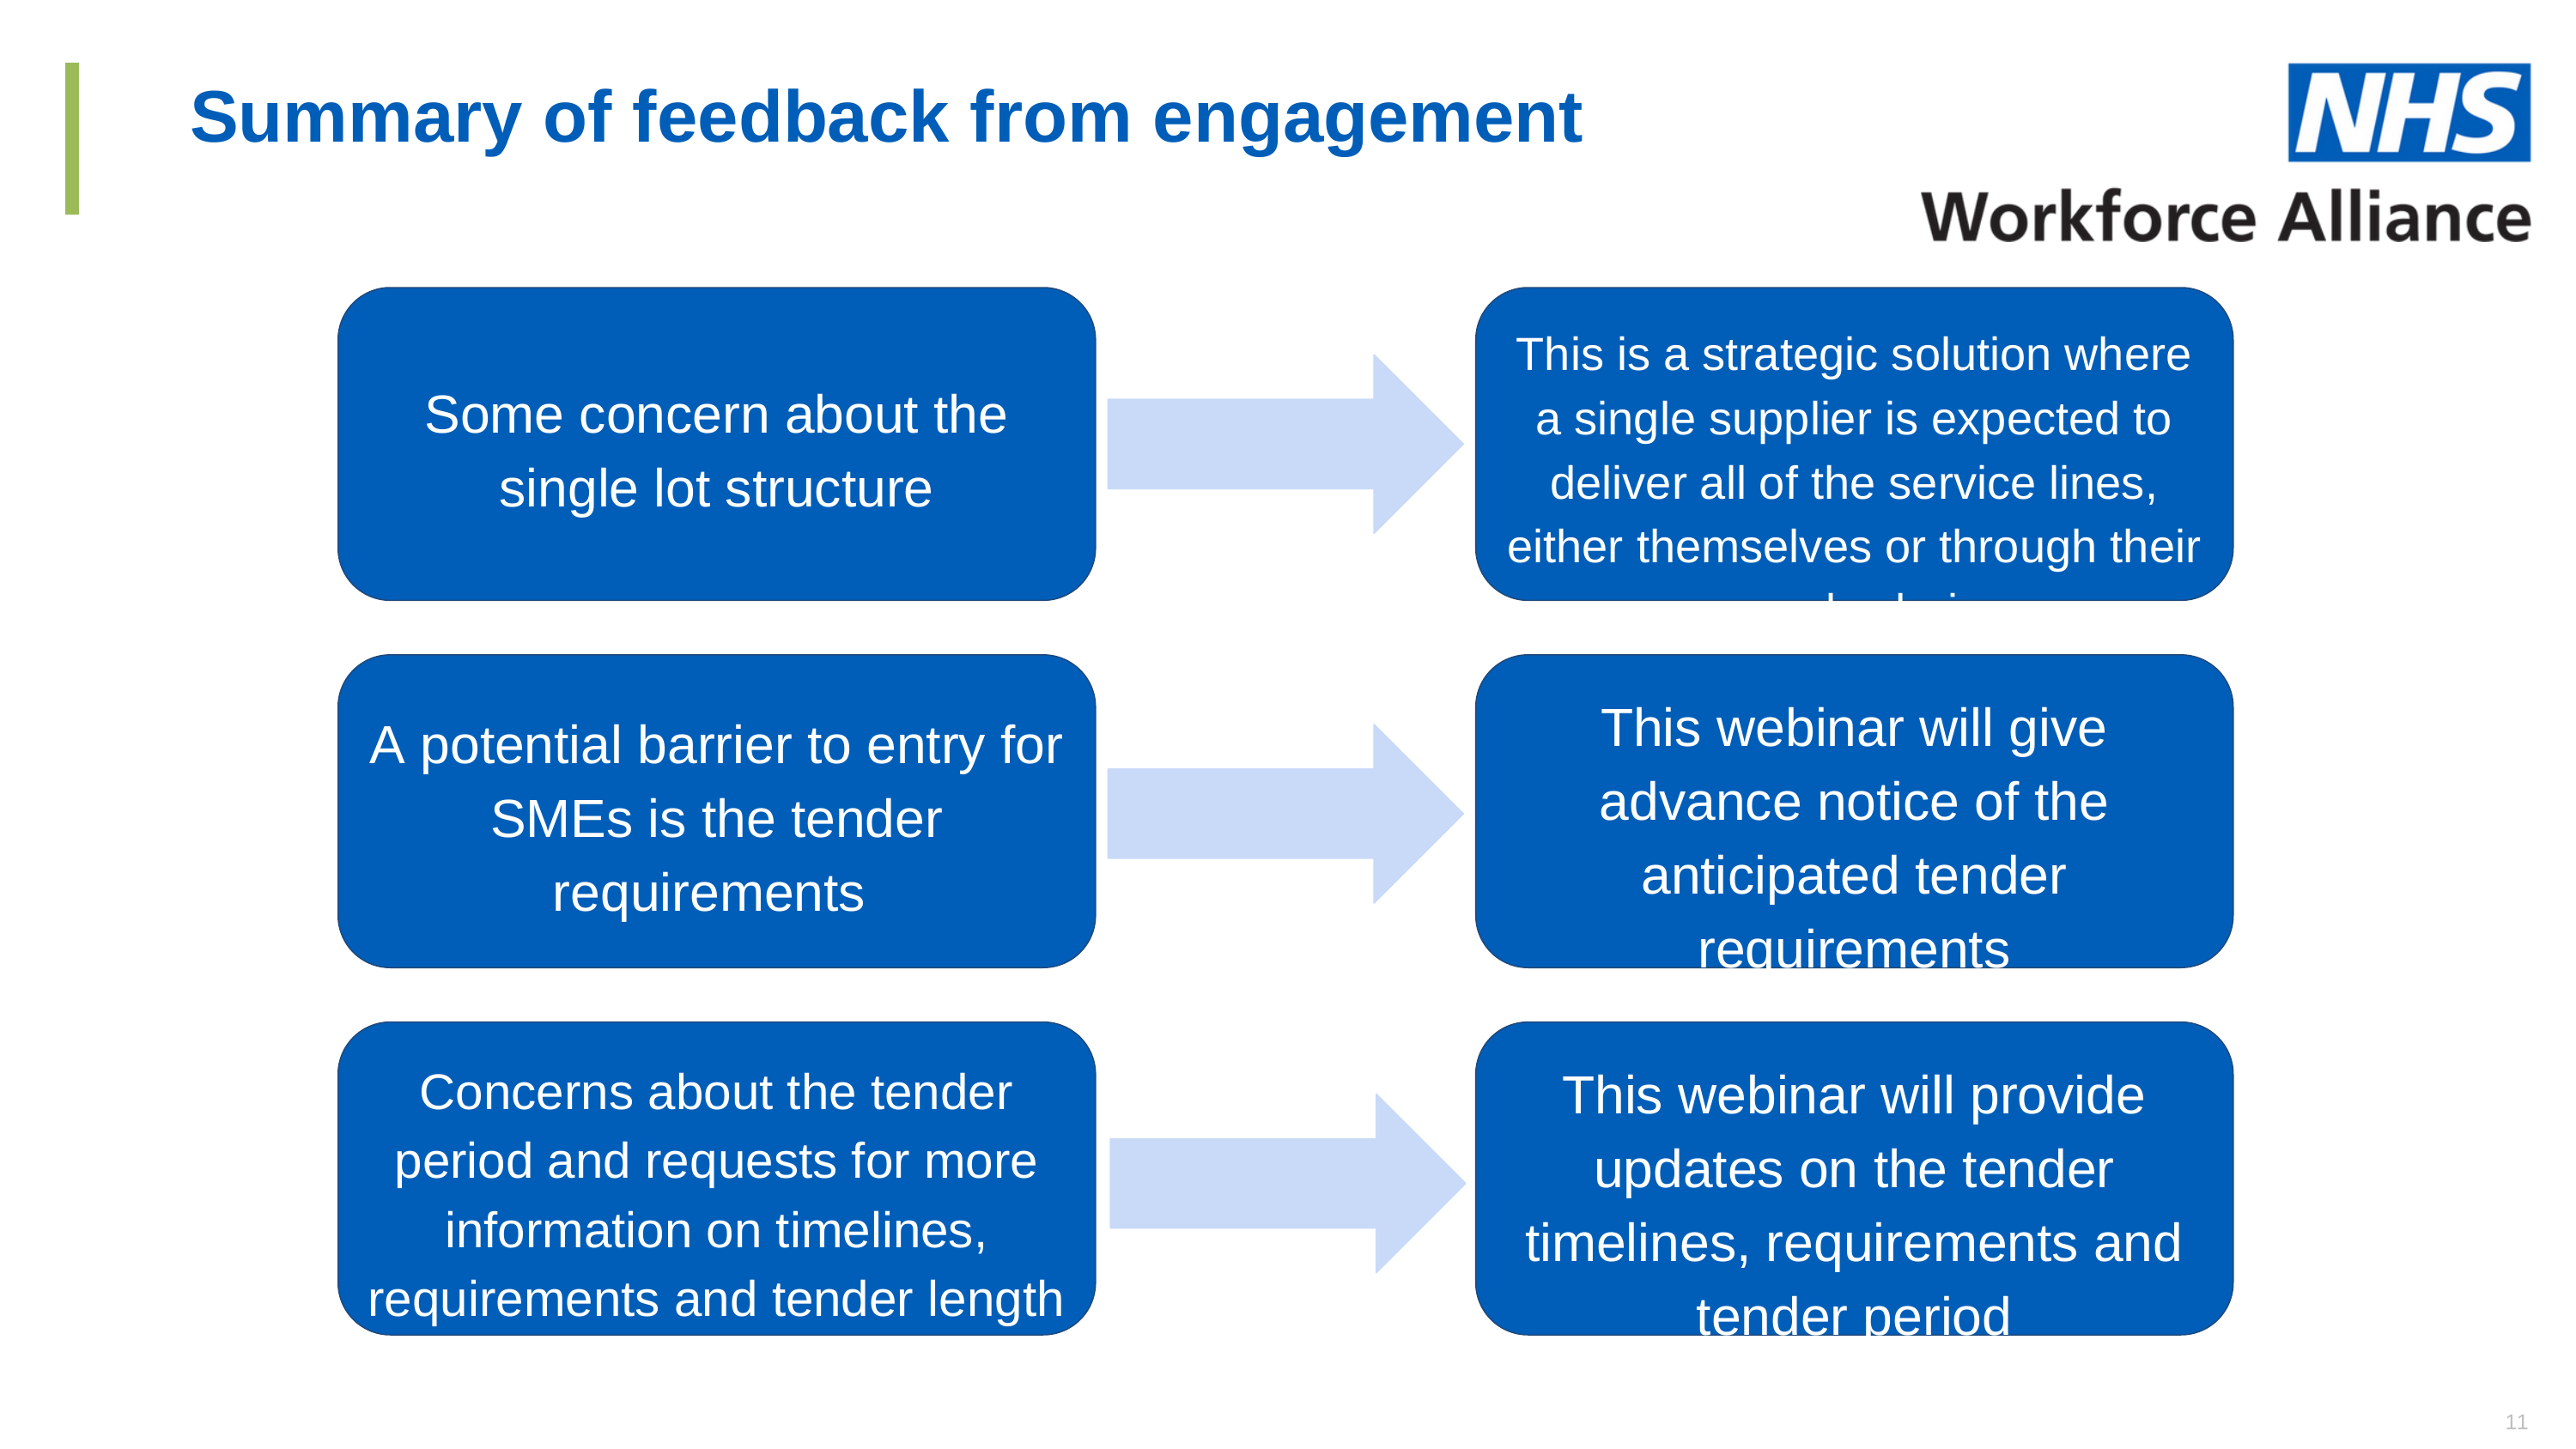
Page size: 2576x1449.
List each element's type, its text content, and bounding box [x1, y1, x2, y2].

text_box [1108, 724, 1464, 904]
text_box This webinar will provide updates on the tender timelines, requirements and tender period [1475, 1022, 2233, 1336]
text_box This is a strategic solution where a single supplier is expected to deliver all of the service lines, either themselves or through their supply chain [1475, 288, 2233, 601]
text_box A potential barrier to entry for SMEs is the tender requirements [337, 654, 1096, 968]
text_box Concerns about the tender period and requests for more information on timelines, requirements and tender length [337, 1022, 1096, 1336]
text_box [1920, 62, 2533, 242]
text_box [1110, 1094, 1466, 1273]
text_box This webinar will give advance notice of the anticipated tender requirements [1475, 654, 2233, 968]
text_box Some concern about the single lot structure [337, 288, 1096, 601]
list Summary of feedback from engagement [100, 63, 1920, 164]
text_box [1108, 355, 1464, 534]
